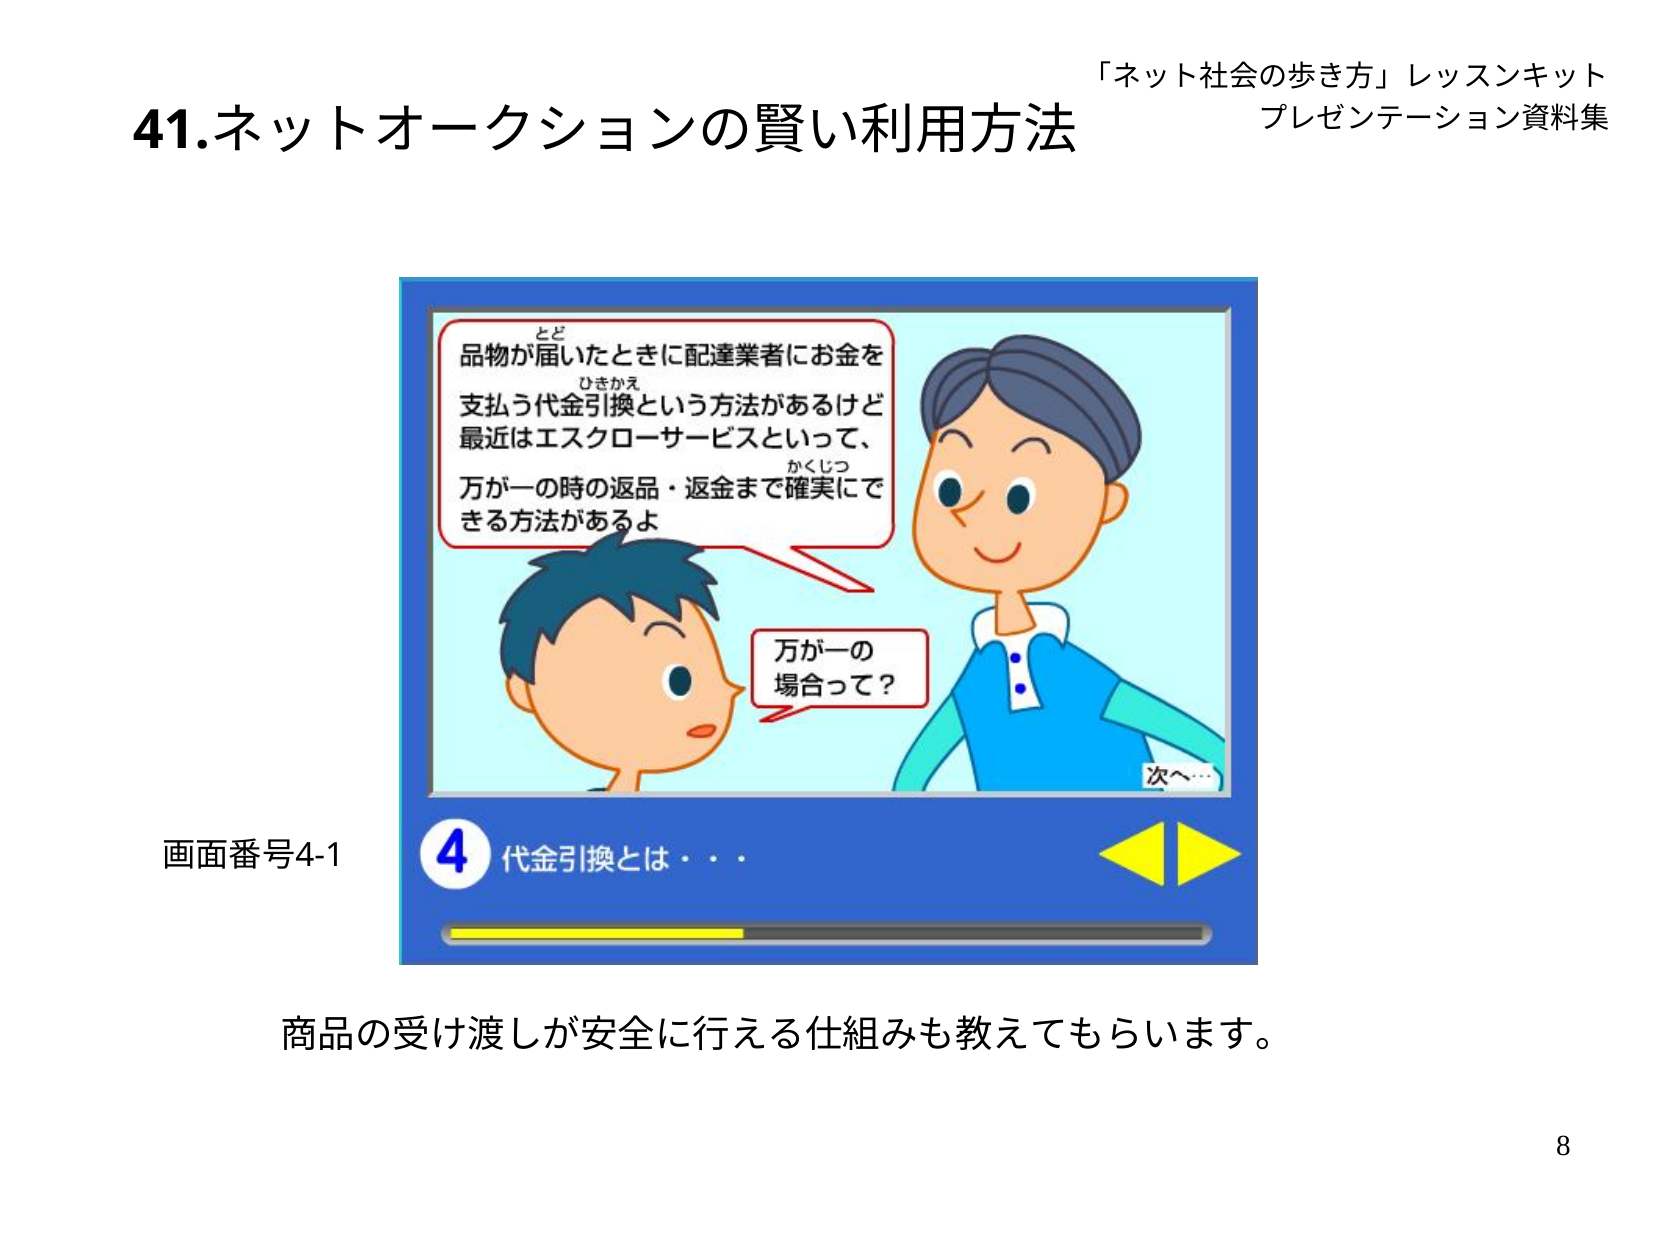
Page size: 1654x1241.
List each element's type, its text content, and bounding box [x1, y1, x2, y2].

text_box 画面番号4-1 [147, 826, 384, 882]
picture [399, 277, 1258, 965]
text_box 「ネット社会の歩き方」レッスンキット プレゼンテーション資料集 [1062, 44, 1625, 145]
text_box 商品の受け渡しが安全に行える仕組みも教えてもらいます。 [265, 1003, 1447, 1064]
text_box 41.ネットオークションの賢い利用方法 [118, 88, 1241, 169]
